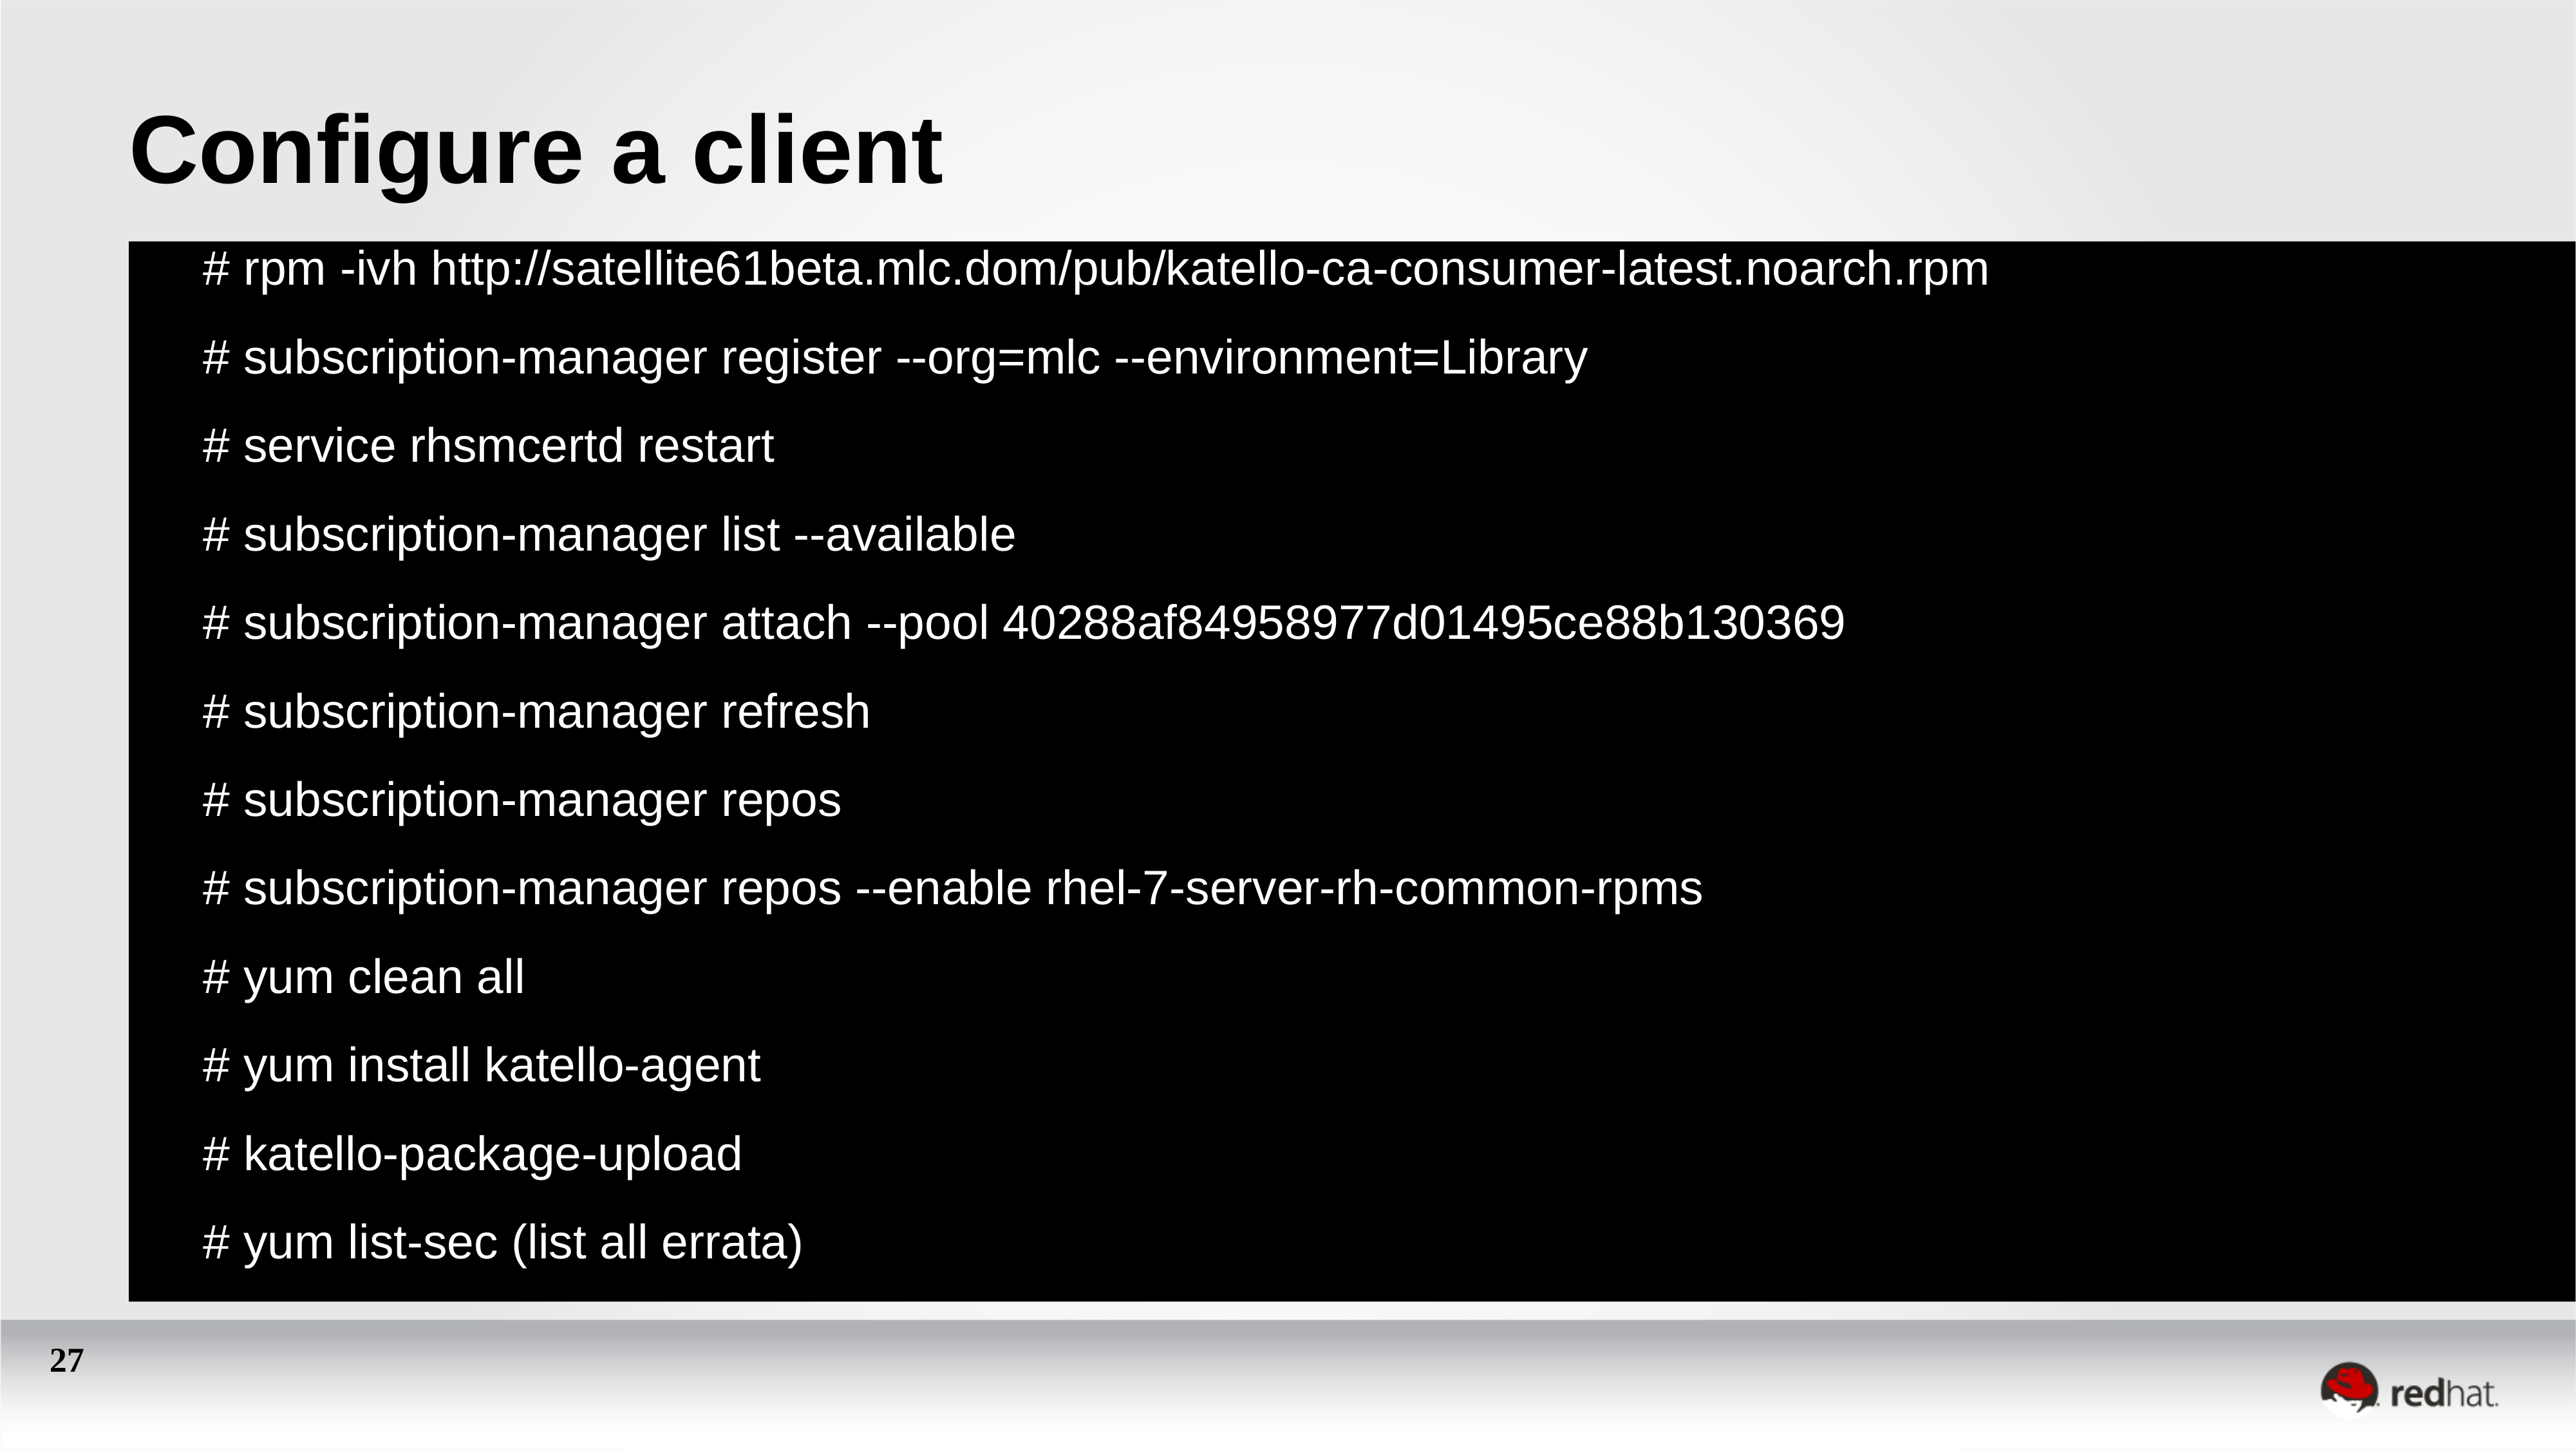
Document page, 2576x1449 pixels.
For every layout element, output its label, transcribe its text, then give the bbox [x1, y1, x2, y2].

title Configure a client [129, 57, 2447, 241]
list # rpm -ivh http://satellite61beta.mlc.dom/pub/katello-ca-consumer-latest.noarch.rpm # subscription-manager register --org=mlc --environment=Library # service rhsmcertd restart # subscription-manager list --available # subscription-manager attach --pool 40288af84958977d01495ce88b130369 # subscription-manager refresh # subscription-manager repos # subscription-manager repos --enable rhel-7-server-rh-common-rpms # yum clean all # yum install katello-agent # katello-package-upload # yum list-sec (list all errata) [129, 241, 2576, 1302]
picture [0, 0, 2576, 1449]
